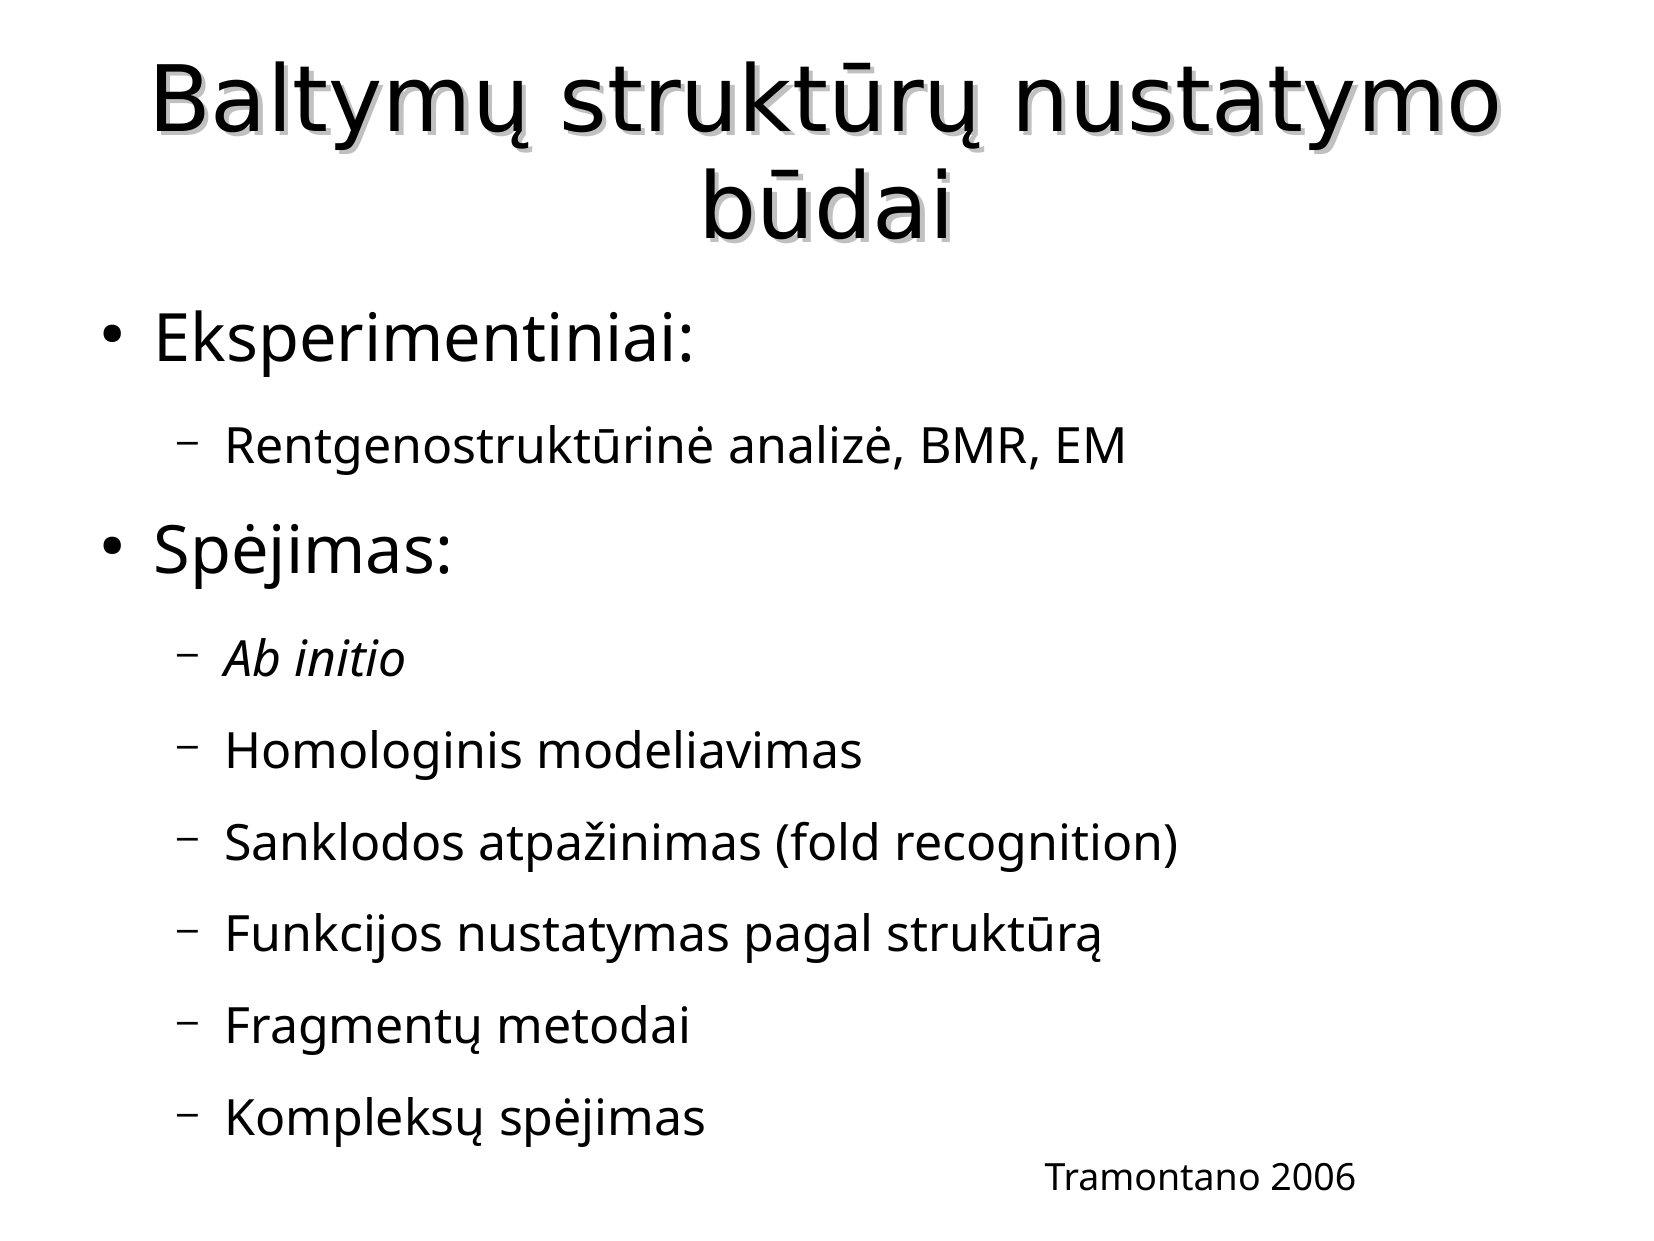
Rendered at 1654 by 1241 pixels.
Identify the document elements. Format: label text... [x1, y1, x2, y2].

list Eksperimentiniai: Rentgenostruktūrinė analizė, BMR, EM Spėjimas: Ab initio Homologinis modeliavimas Sanklodos atpažinimas (fold recognition) Funkcijos nustatymas pagal struktūrą Fragmentų metodai Kompleksų spėjimas [82, 290, 1571, 1094]
title Baltymų struktūrų nustatymo būdai [82, 45, 1571, 261]
text_box Tramontano 2006 [1029, 1143, 1388, 1241]
